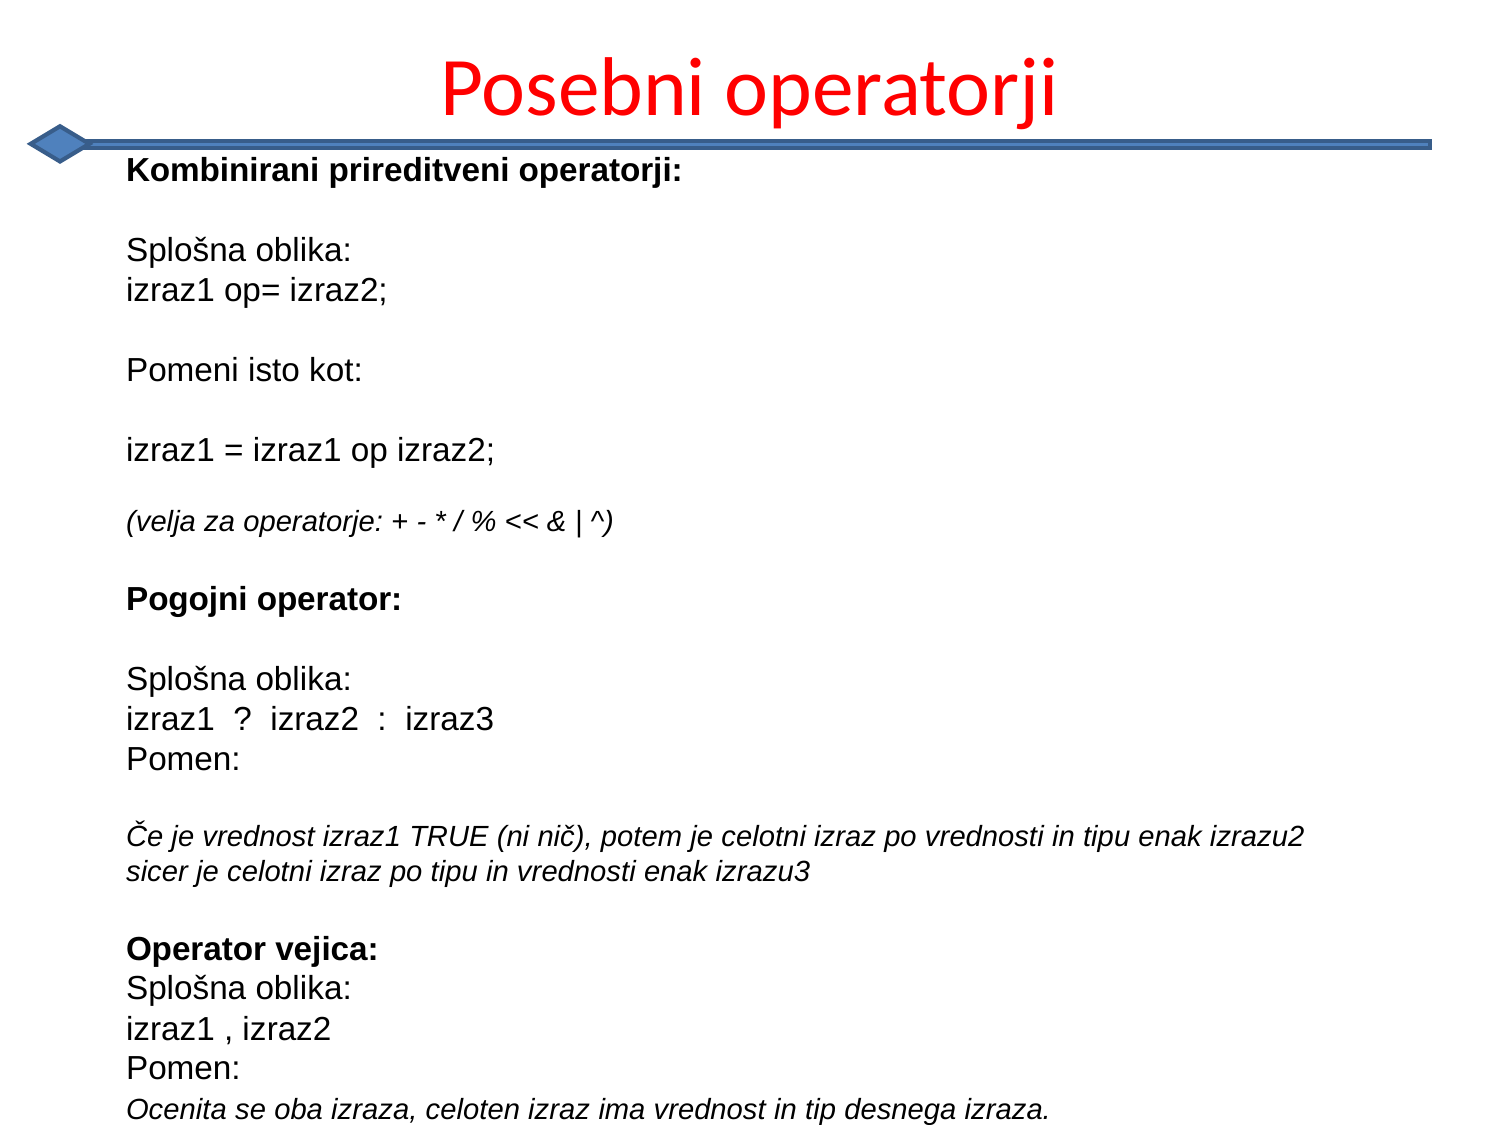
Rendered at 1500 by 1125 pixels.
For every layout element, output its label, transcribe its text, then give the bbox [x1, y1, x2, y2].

text_box Kombinirani prireditveni operatorji: Splošna oblika: izraz1 op= izraz2; Pomeni isto kot: izraz1 = izraz1 op izraz2; (velja za operatorje: + - * / % << & | ^) Pogojni operator: Splošna oblika: izraz1 ? izraz2 : izraz3 Pomen: Če je vrednost izraz1 TRUE (ni nič), potem je celotni izraz po vrednosti in tipu enak izrazu2 sicer je celotni izraz po tipu in vrednosti enak izrazu3 Operator vejica: Splošna oblika: izraz1 , izraz2 Pomen: Ocenita se oba izraza, celoten izraz ima vrednost in tip desnega izraza. [111, 140, 1389, 1125]
title Posebni operatorji [75, 23, 1426, 141]
